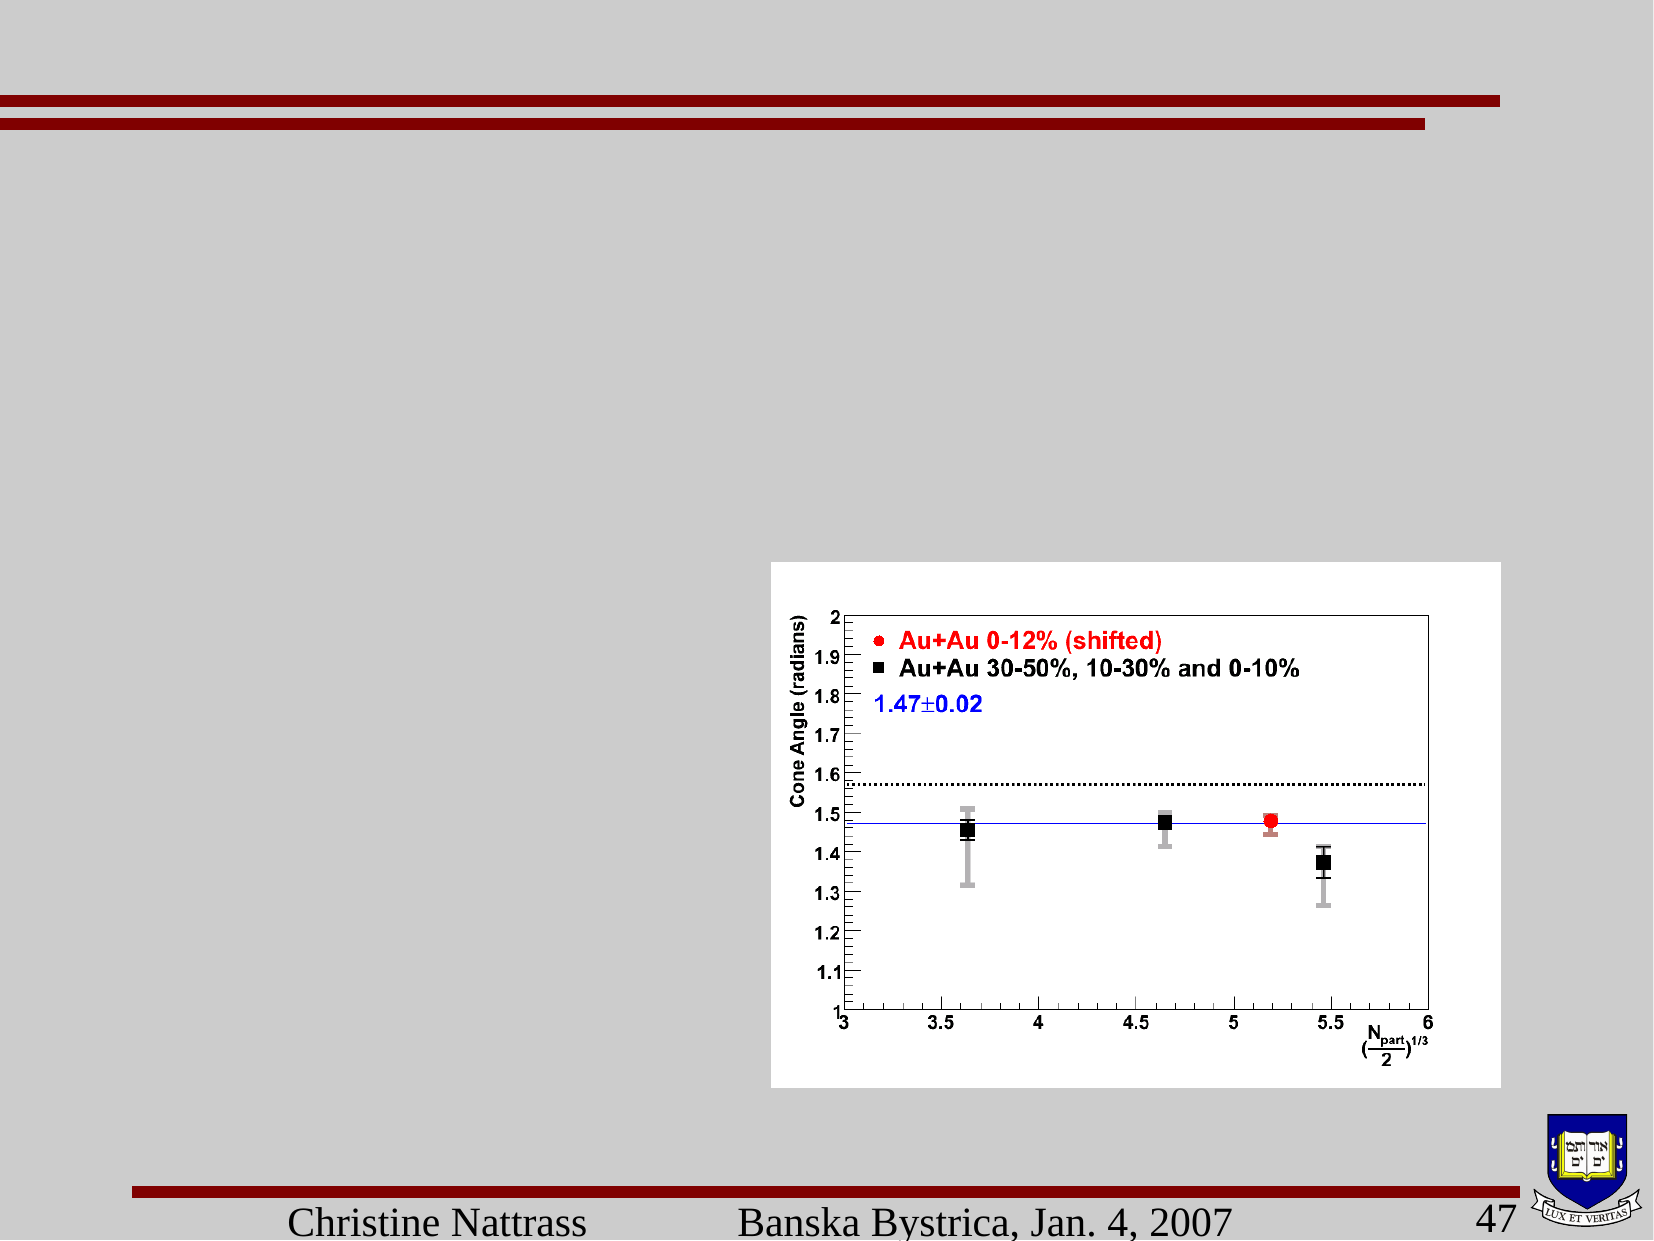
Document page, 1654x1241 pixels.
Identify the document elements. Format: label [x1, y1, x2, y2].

picture [1530, 1114, 1643, 1227]
picture [771, 562, 1501, 1088]
